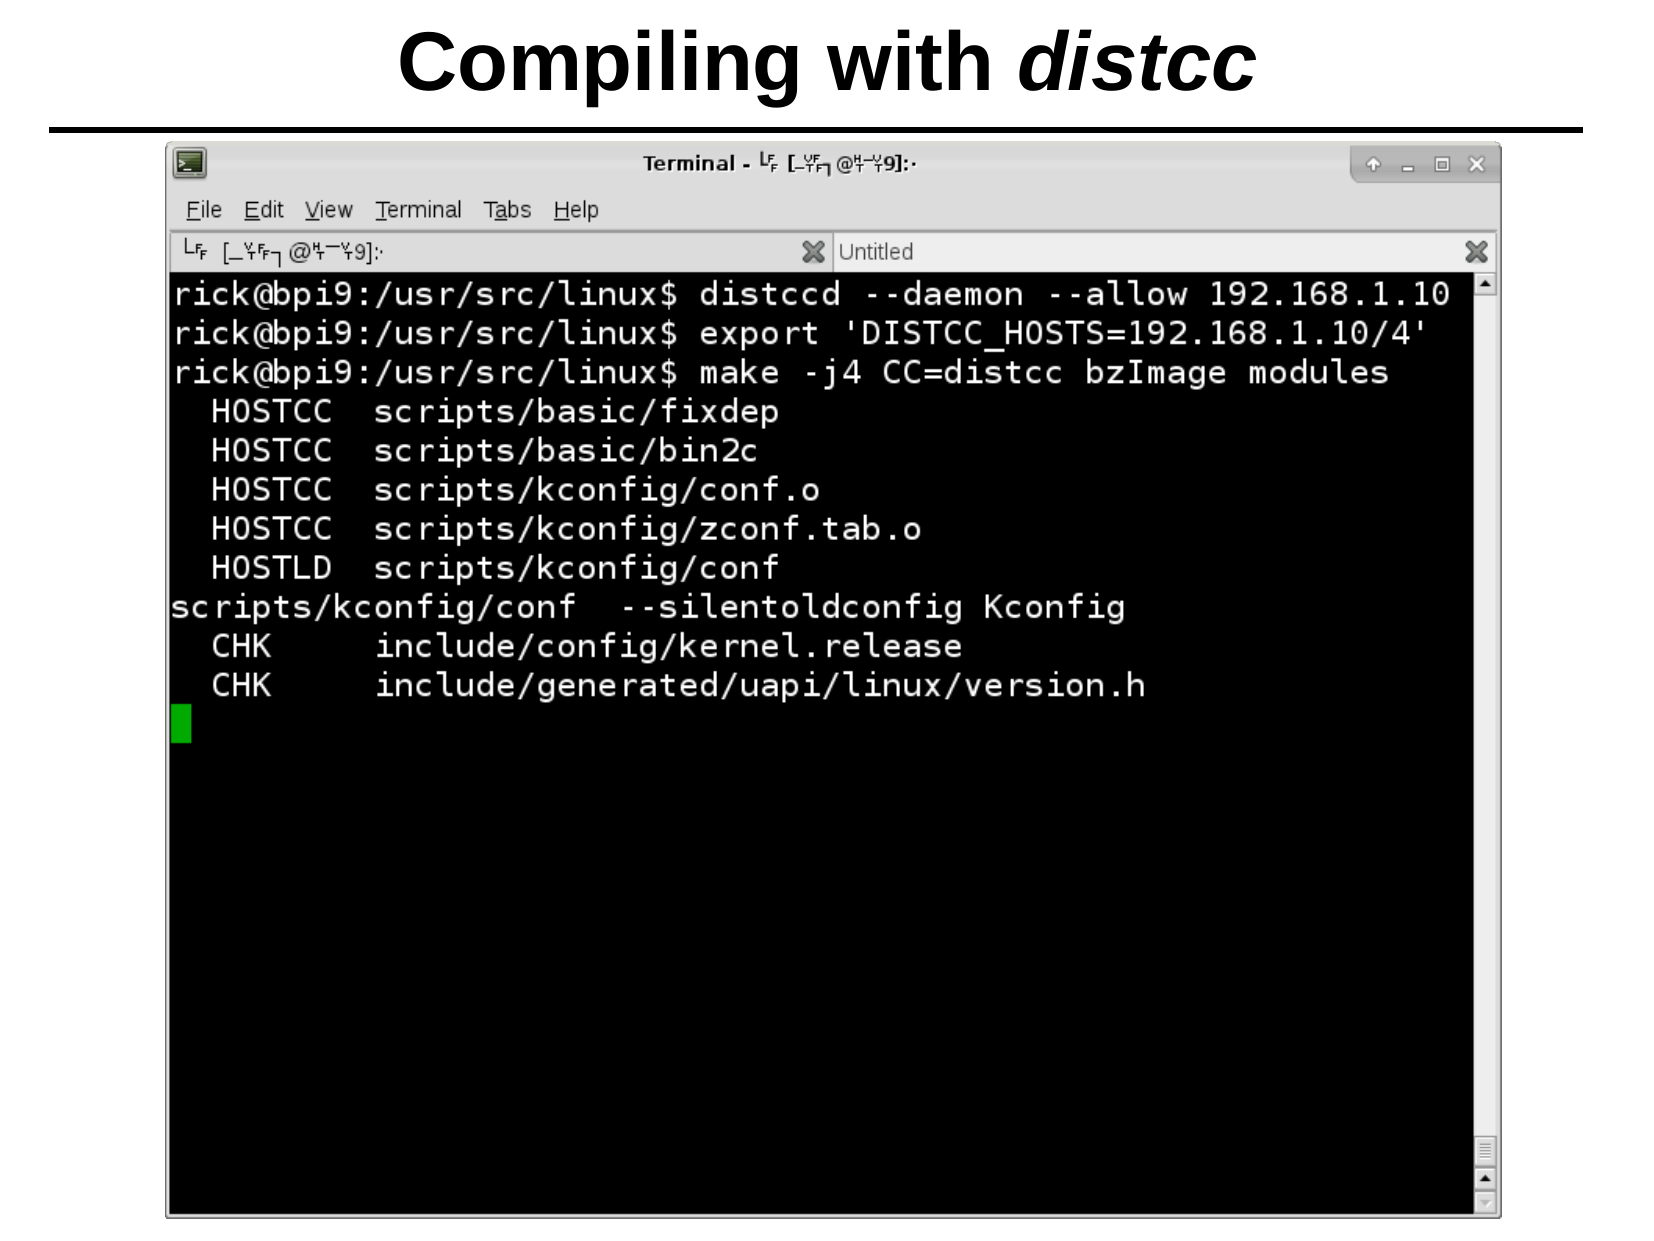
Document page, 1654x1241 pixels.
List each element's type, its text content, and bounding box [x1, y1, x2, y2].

text_box Compiling with distcc [49, 8, 1607, 150]
picture [165, 141, 1502, 1219]
